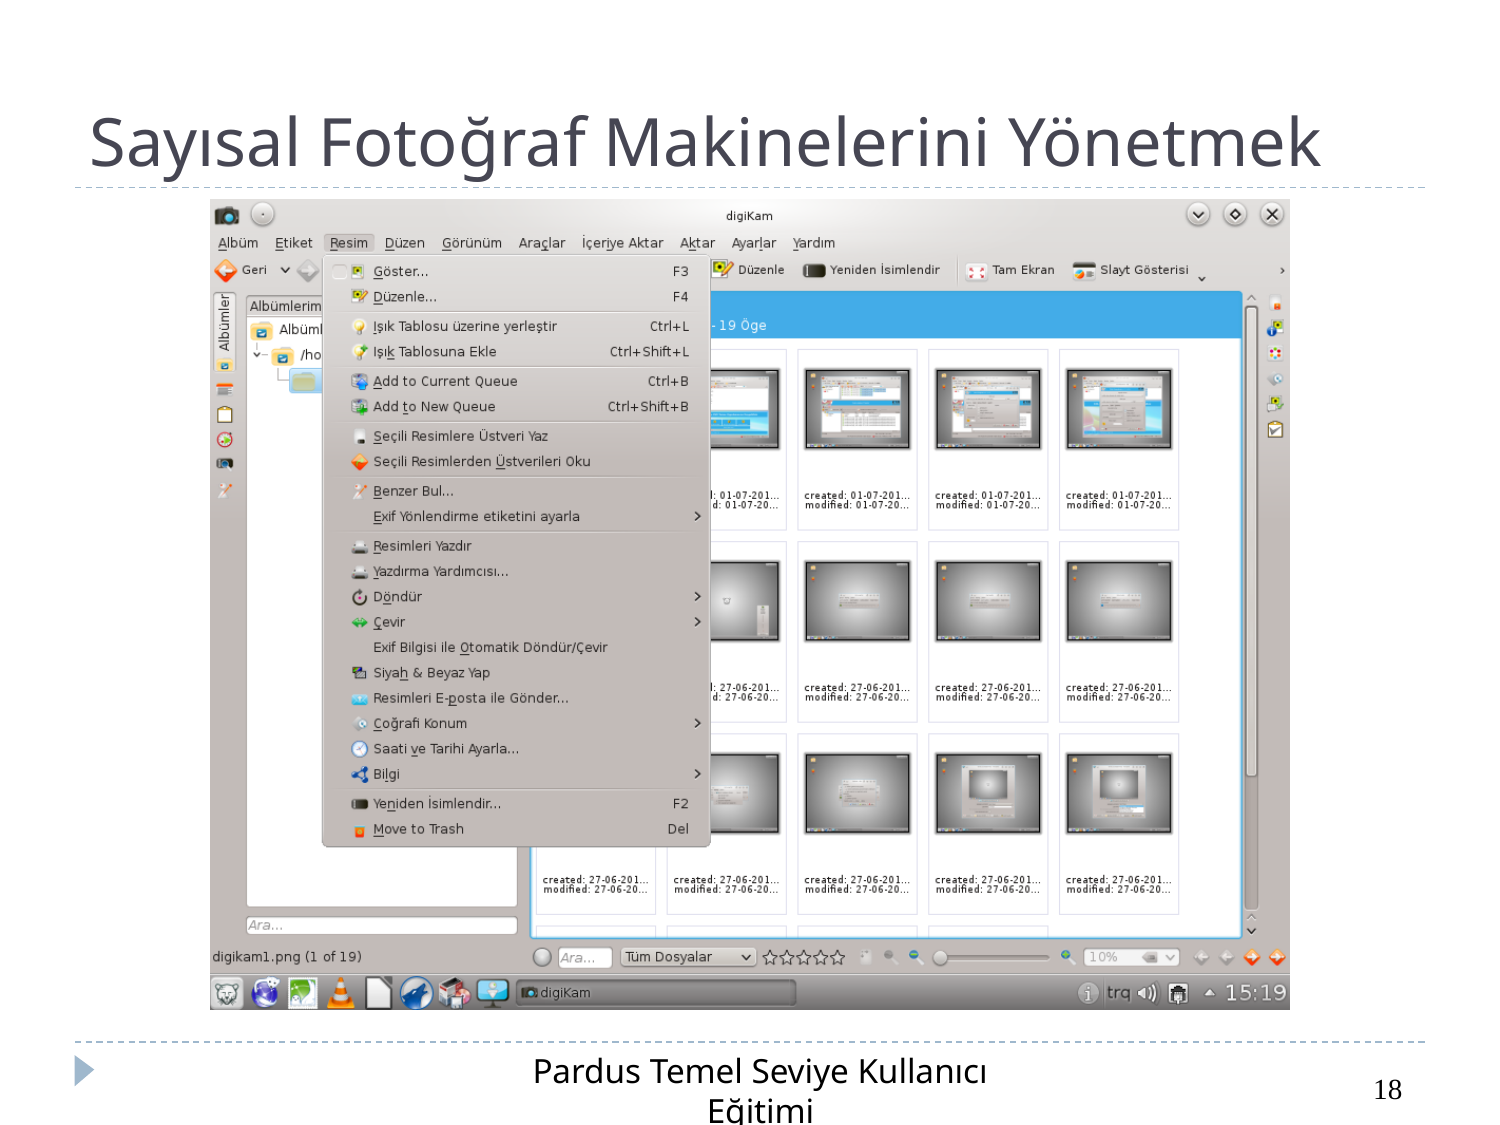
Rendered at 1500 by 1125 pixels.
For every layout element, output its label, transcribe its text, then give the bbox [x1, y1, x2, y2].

title Sayısal Fotoğraf Makinelerini Yönetmek [75, 24, 1425, 188]
picture [210, 199, 1290, 1010]
